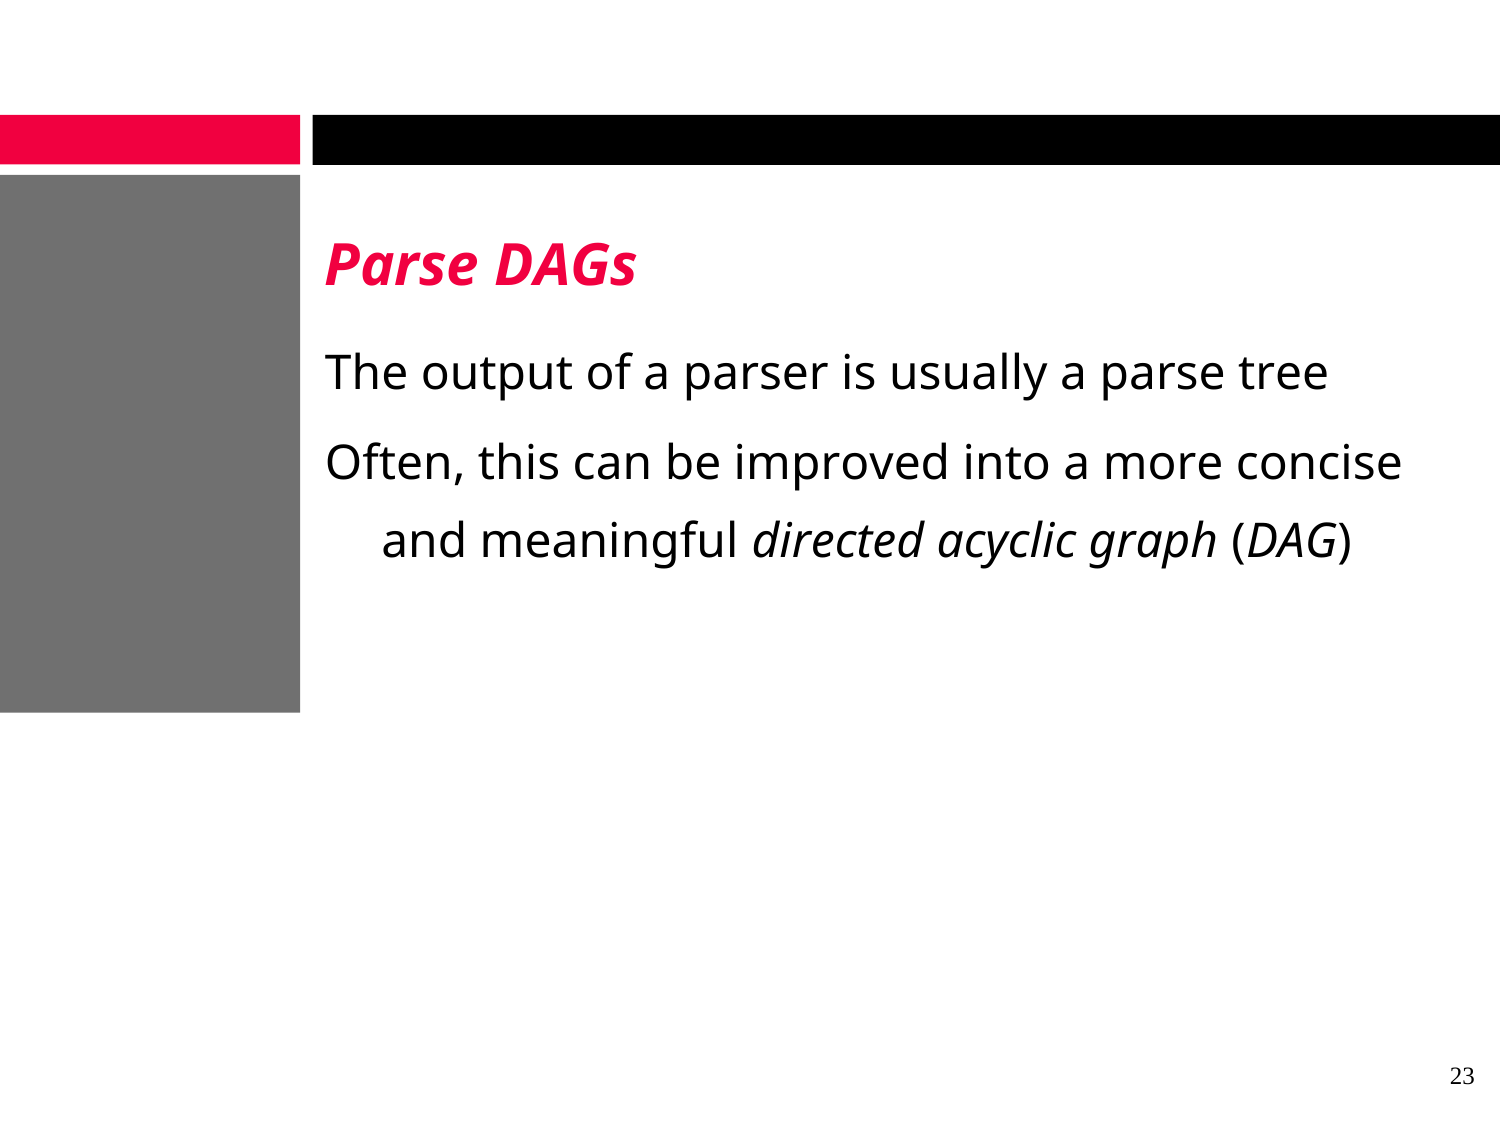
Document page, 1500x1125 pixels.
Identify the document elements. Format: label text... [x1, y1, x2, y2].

title Parse DAGs [324, 187, 1450, 324]
list The output of a parser is usually a parse tree Often, this can be improved into a more concise and meaningful directed acyclic graph (DAG) [324, 324, 1450, 1051]
